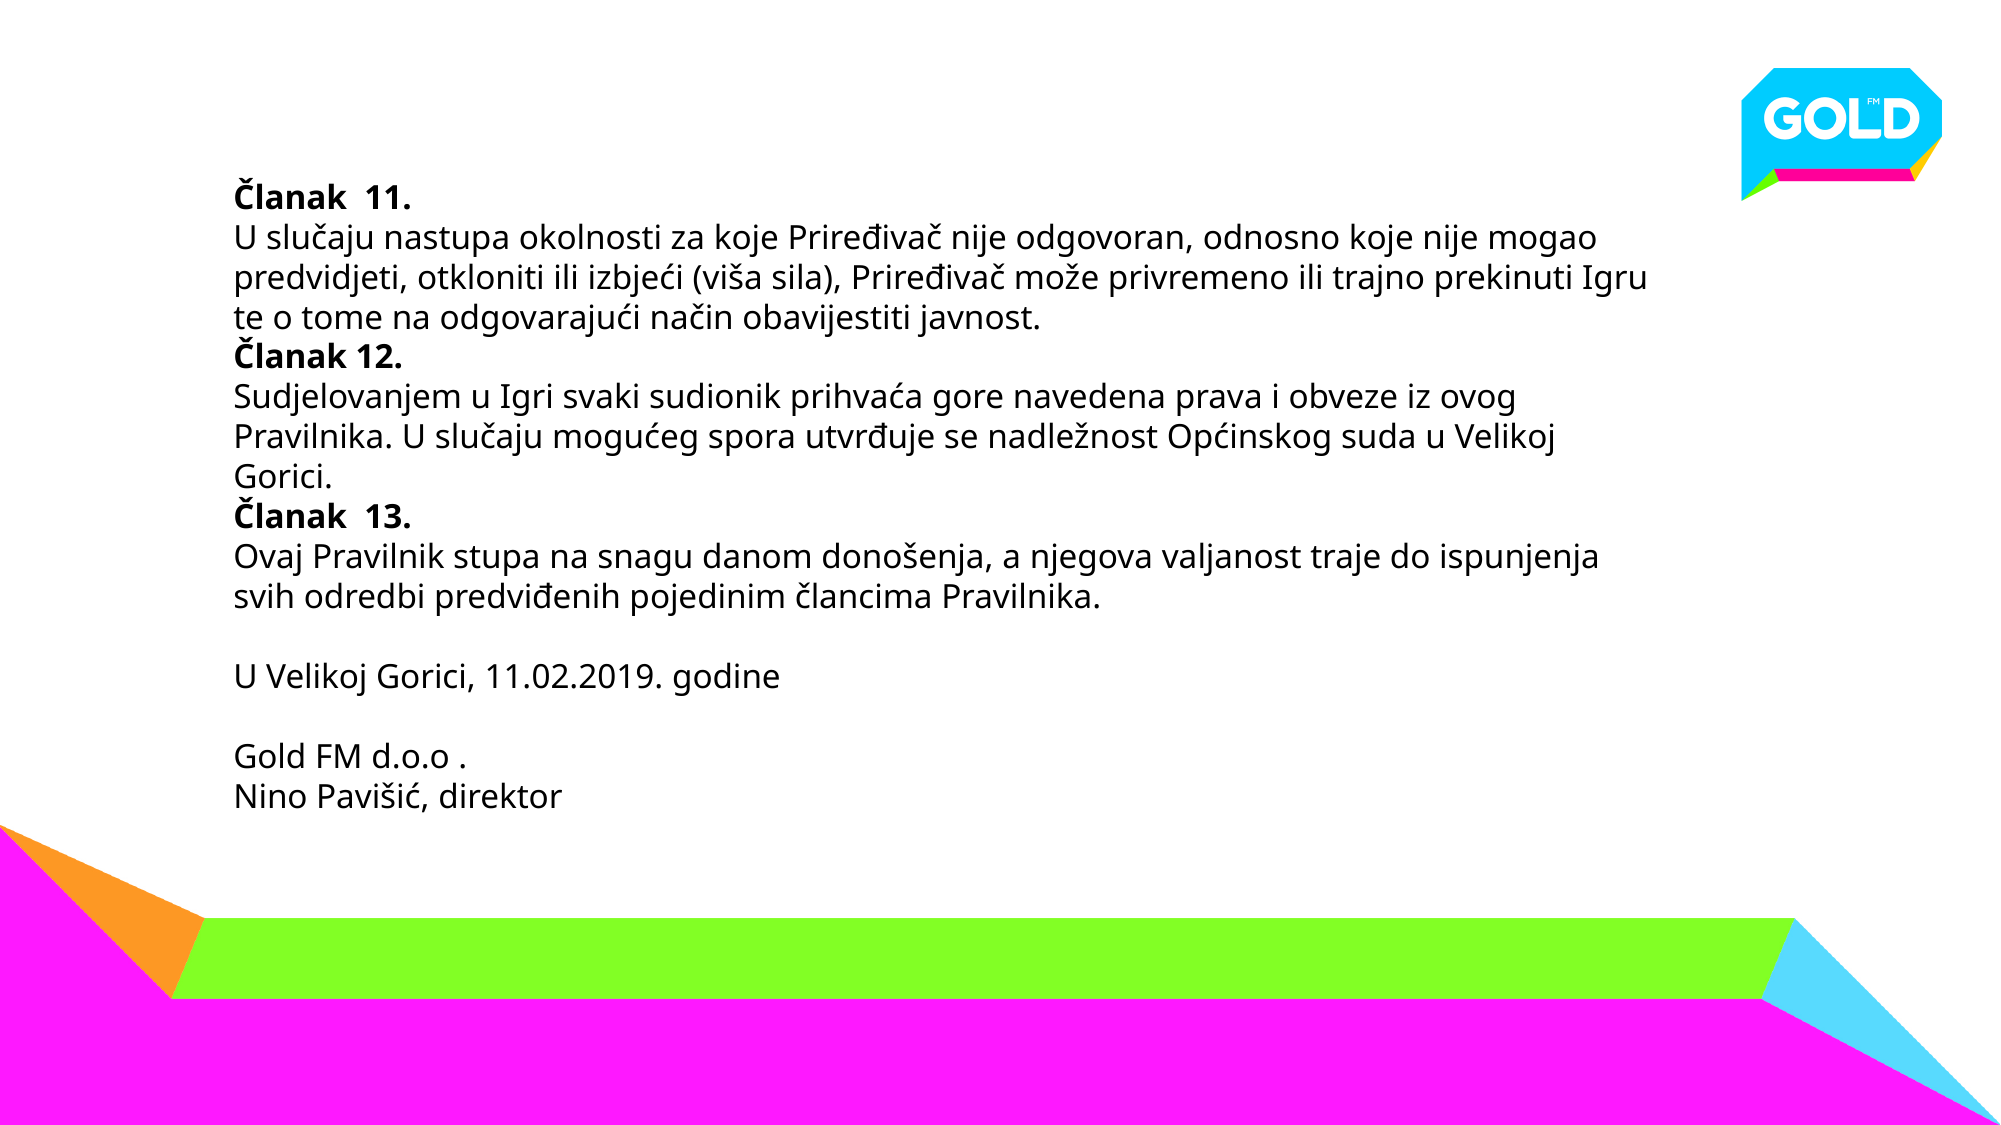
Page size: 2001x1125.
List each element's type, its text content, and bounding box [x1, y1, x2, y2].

picture [0, 0, 2000, 1125]
text_box Članak 11. U slučaju nastupa okolnosti za koje Priređivač nije odgovoran, odnosno koje nije mogao predvidjeti, otkloniti ili izbjeći (viša sila), Priređivač može privremeno ili trajno prekinuti Igru te o tome na odgovarajući način obavijestiti javnost. Članak 12. Sudjelovanjem u Igri svaki sudionik prihvaća gore navedena prava i obveze iz ovog Pravilnika. U slučaju mogućeg spora utvrđuje se nadležnost Općinskog suda u Velikoj Gorici. Članak 13. Ovaj Pravilnik stupa na snagu danom donošenja, a njegova valjanost traje do ispunjenja svih odredbi predviđenih pojedinim člancima Pravilnika. U Velikoj Gorici, 11.02.2019. godine Gold FM d.o.o . Nino Pavišić, direktor [218, 168, 1679, 948]
